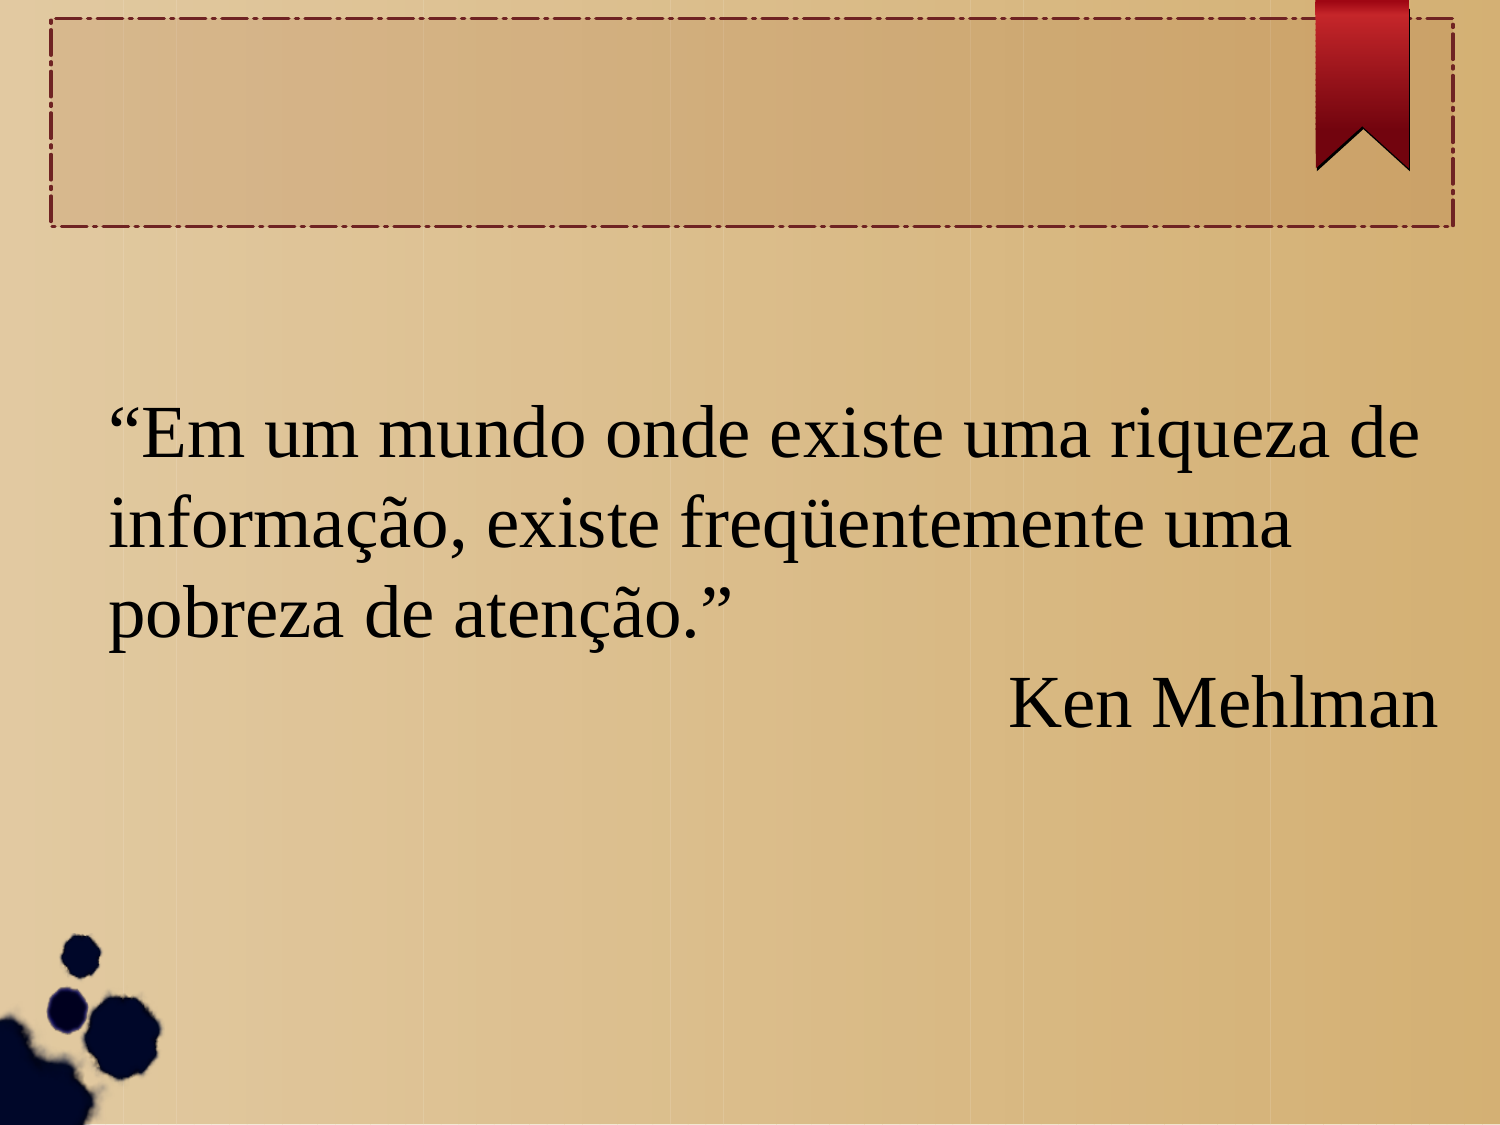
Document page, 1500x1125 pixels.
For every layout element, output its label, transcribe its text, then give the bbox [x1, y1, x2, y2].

text_box “Em um mundo onde existe uma riqueza de informação, existe freqüentemente uma pobreza de atenção.” Ken Mehlman [93, 375, 1456, 750]
